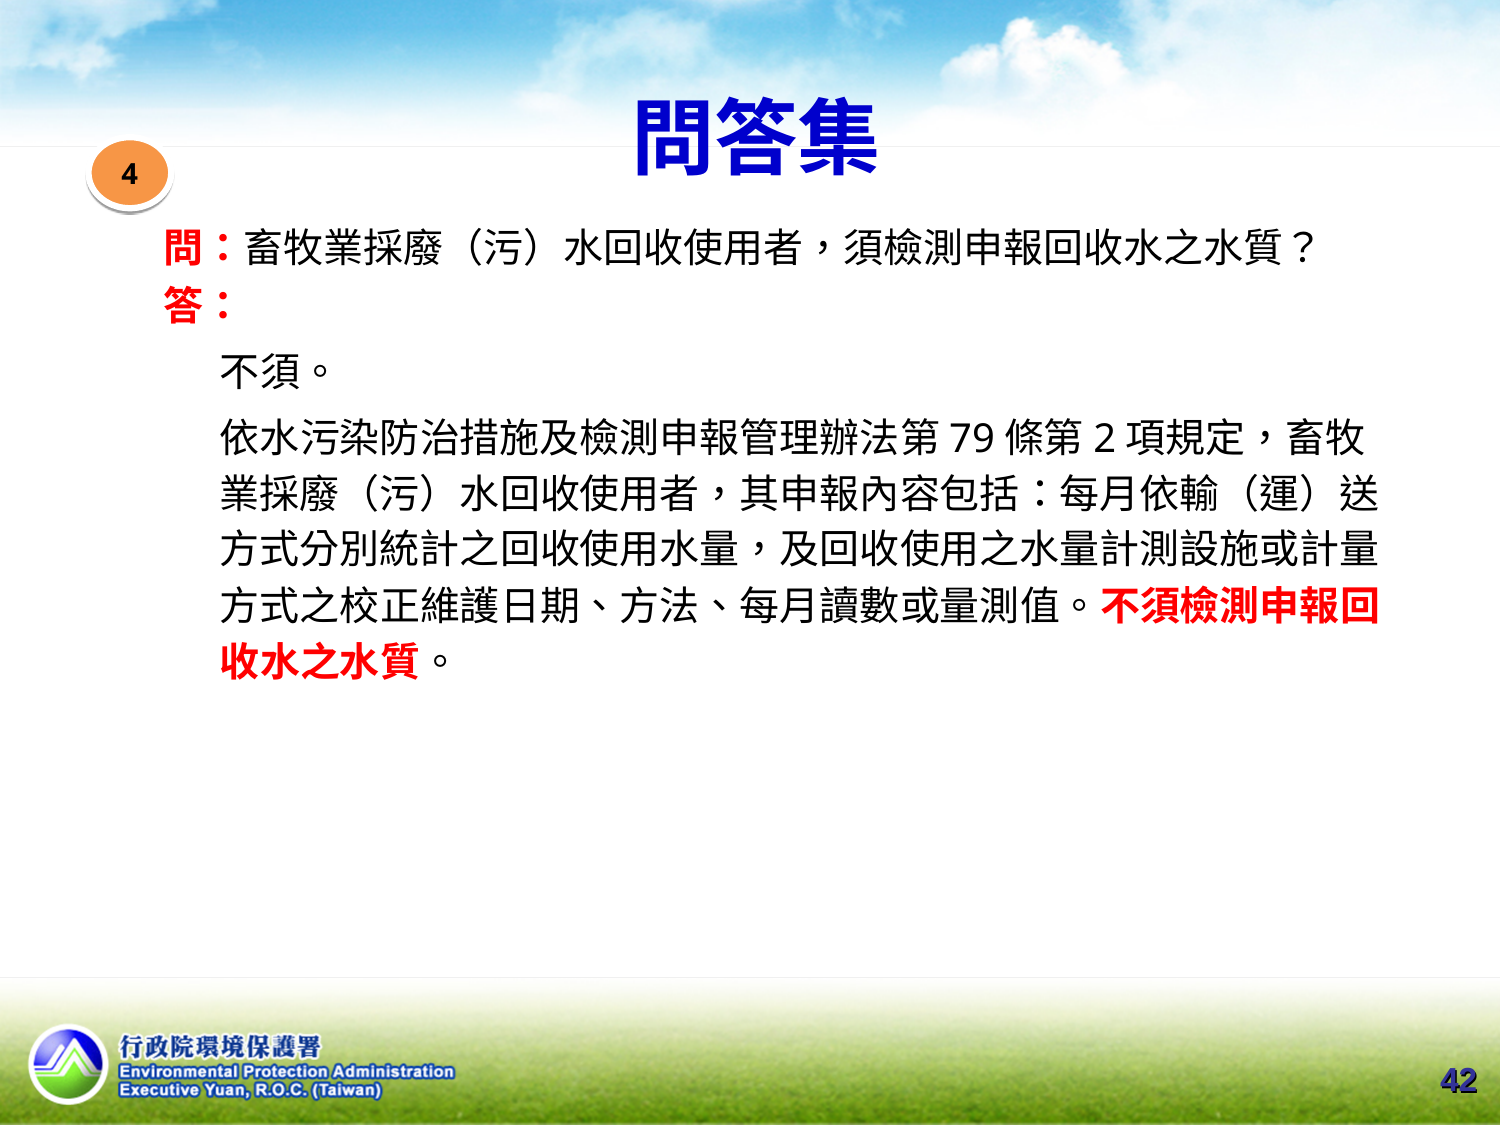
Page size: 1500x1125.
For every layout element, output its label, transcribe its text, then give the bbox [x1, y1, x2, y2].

text_box 問答集 [135, 78, 1377, 195]
list 問：畜牧業採廢（污）水回收使用者，須檢測申報回收水之水質？ 答： 不須。 依水污染防治措施及檢測申報管理辦法第79條第2項規定，畜牧業採廢（污）水回收使用者，其申報內容包括：每月依輸（運）送方式分別統計之回收使用水量，及回收使用之水量計測設施或計量方式之校正維護日期、方法、每月讀數或量測值。不須檢測申報回收水之水質。 [64, 214, 1415, 693]
text_box 4 [88, 137, 163, 209]
